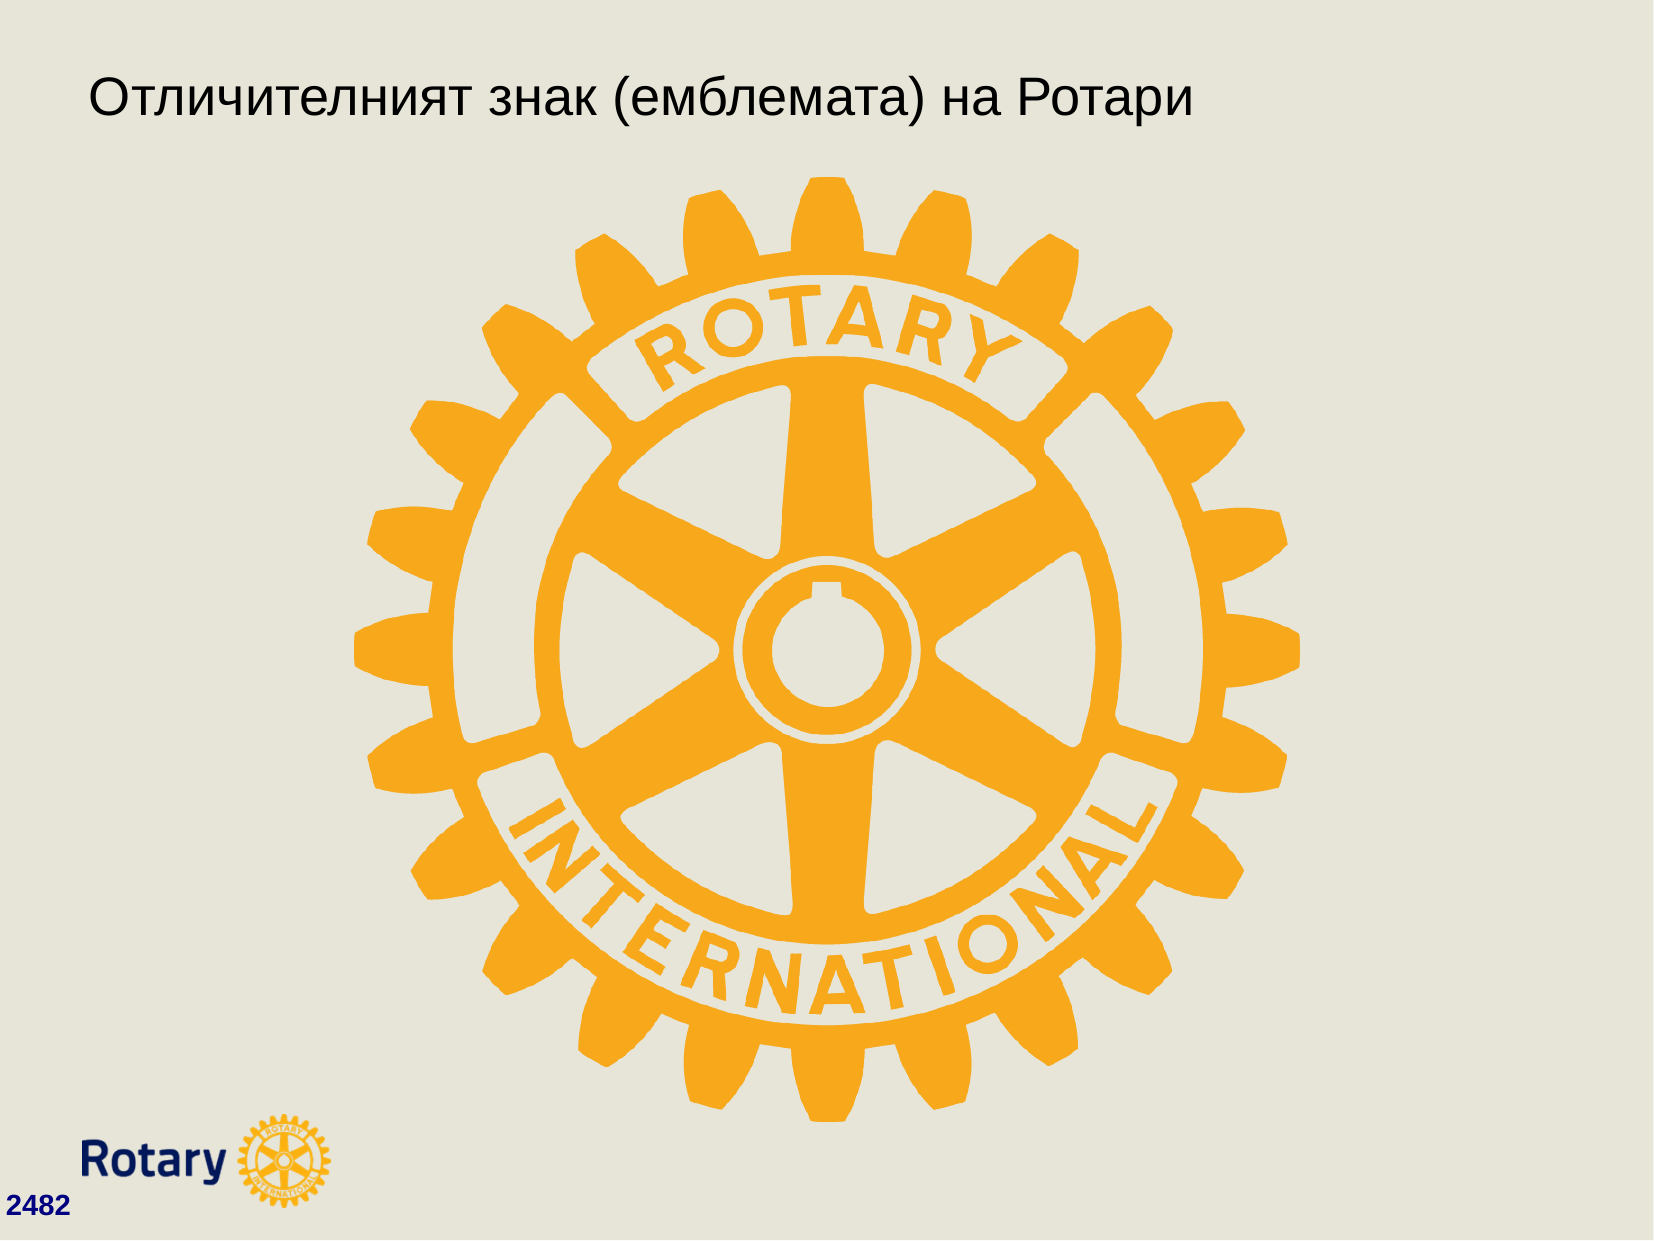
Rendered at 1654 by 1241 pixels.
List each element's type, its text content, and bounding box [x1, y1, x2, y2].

picture [354, 177, 1300, 1123]
text_box Отличителният знак (емблемата) на Ротари [59, 59, 1359, 148]
